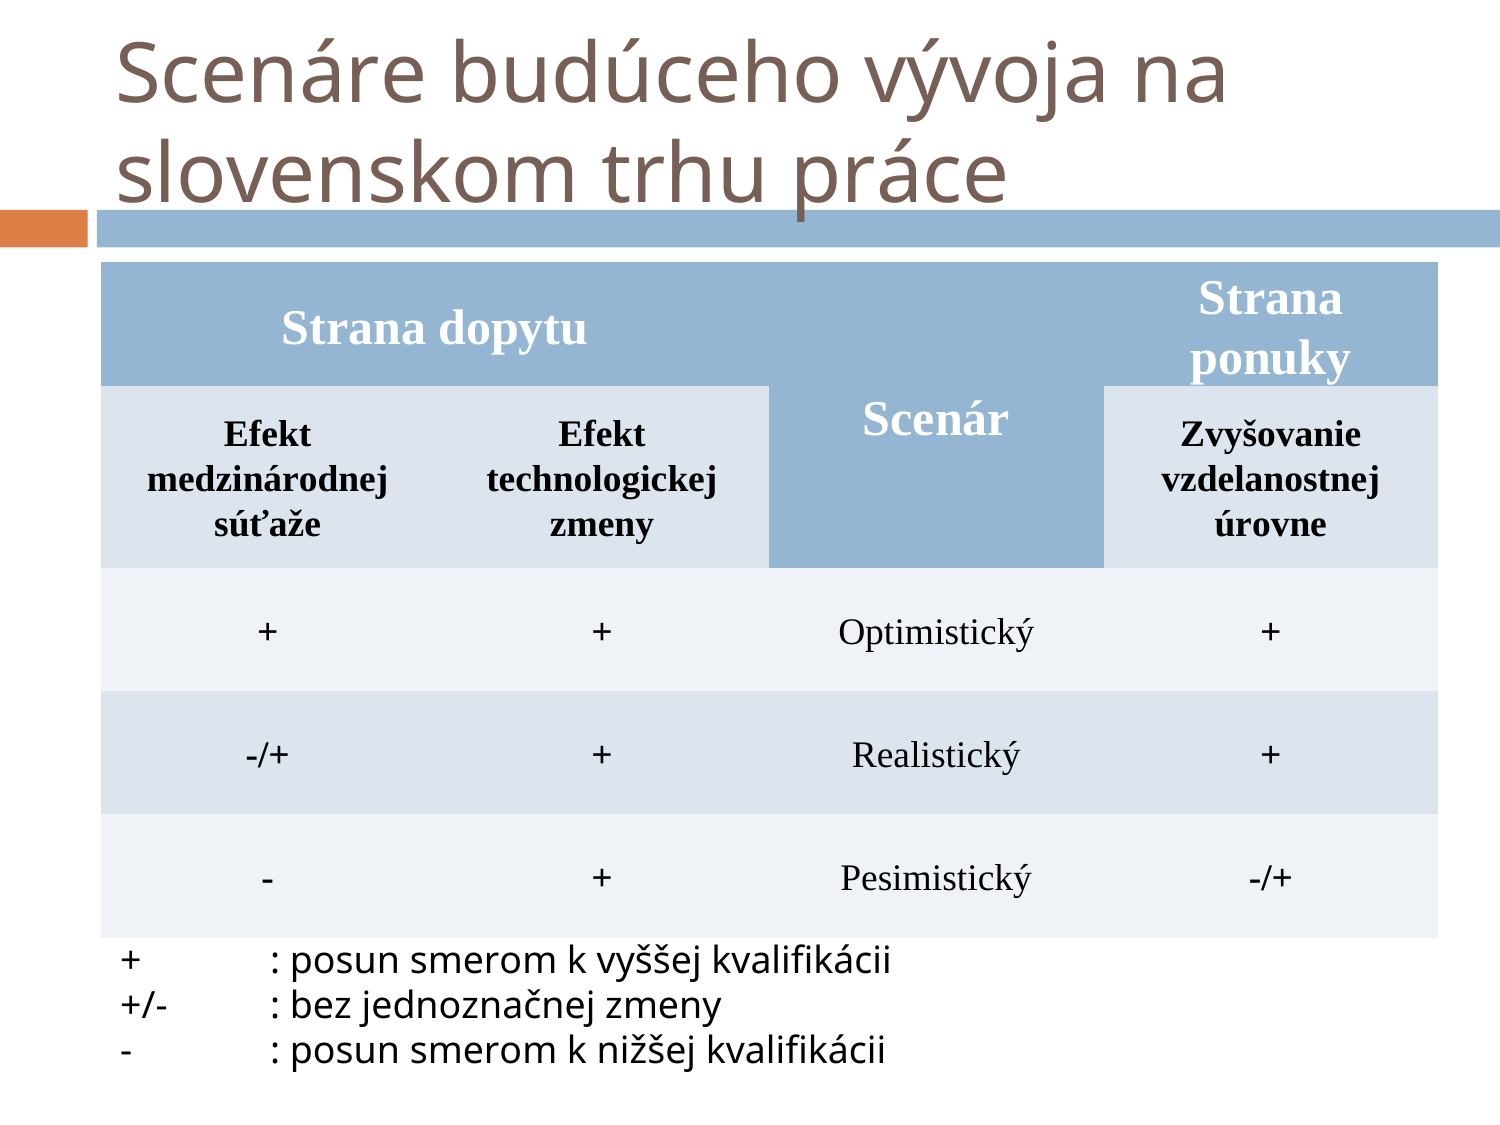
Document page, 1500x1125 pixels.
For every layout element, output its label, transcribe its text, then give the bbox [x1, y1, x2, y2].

table_cell Pesimistický [769, 814, 1104, 928]
title Scenáre budúceho vývoja na slovenskom trhu práce [100, 11, 1438, 227]
table_cell -/+ [101, 691, 435, 814]
table_cell + [101, 568, 435, 691]
table_cell + [435, 814, 769, 928]
table_cell Optimistický [769, 568, 1104, 691]
table_cell Realistický [769, 691, 1104, 814]
table_cell - [101, 814, 435, 938]
table_cell Efekt technologickej zmeny [435, 386, 769, 568]
text_box + : posun smerom k vyššej kvalifikácii +/- : bez jednoznačnej zmeny - : posun smerom k nižšej kvalifikácii [105, 928, 1126, 1124]
table_cell Efekt medzinárodnej súťaže [101, 386, 435, 568]
table_cell + [435, 691, 769, 814]
table_cell + [435, 568, 769, 691]
table_cell + [1104, 568, 1438, 691]
table_header Strana dopytu [101, 262, 769, 386]
table_header Strana ponuky [1104, 262, 1438, 386]
table_cell -/+ [1104, 814, 1438, 938]
table_cell + [1104, 691, 1438, 814]
table_cell Zvyšovanie vzdelanostnej úrovne [1104, 386, 1438, 568]
table_header Scenár [769, 262, 1104, 568]
